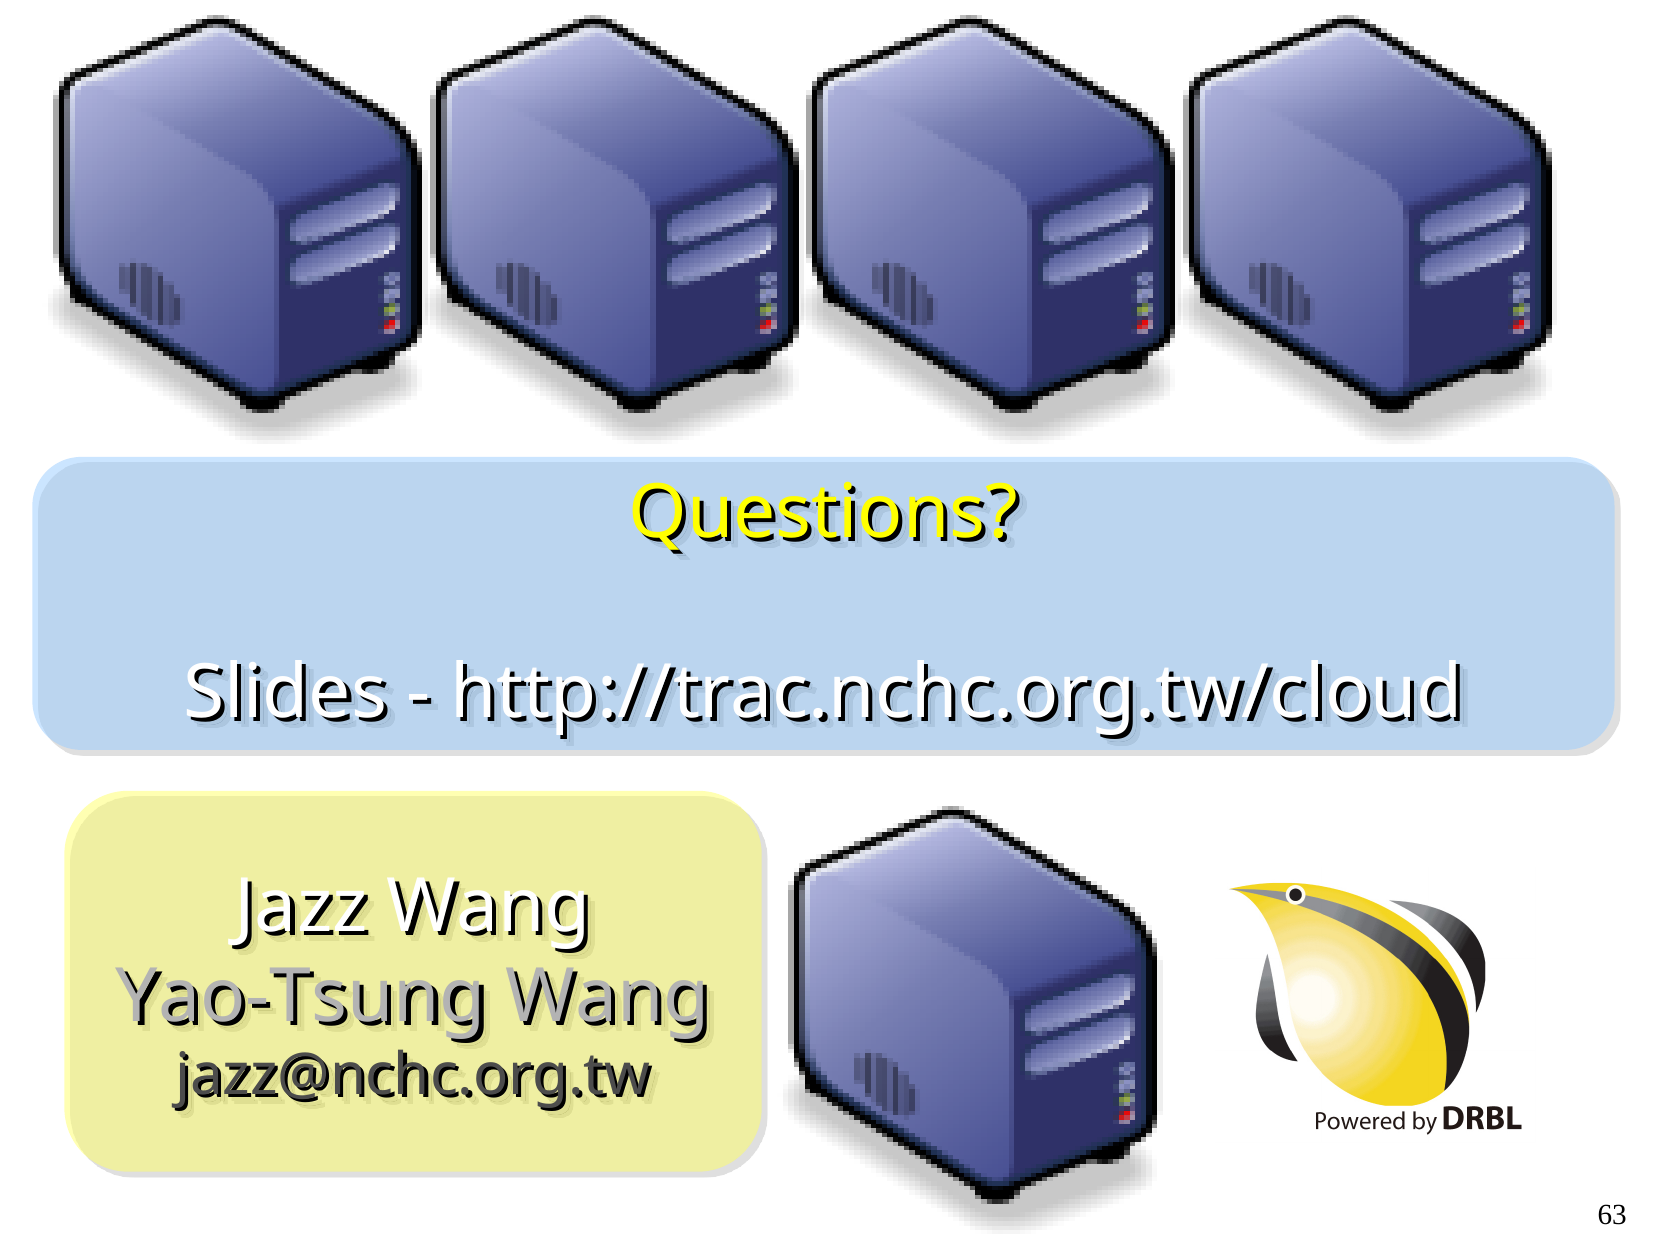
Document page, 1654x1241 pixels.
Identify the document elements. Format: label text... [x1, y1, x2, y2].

text_box Jazz Wang Yao-Tsung Wang jazz@nchc.org.tw [64, 790, 761, 1172]
picture [26, 2, 1596, 498]
picture [1215, 867, 1536, 1143]
picture [761, 793, 1202, 1238]
text_box Questions? Slides - http://trac.nchc.org.tw/cloud [32, 456, 1615, 750]
